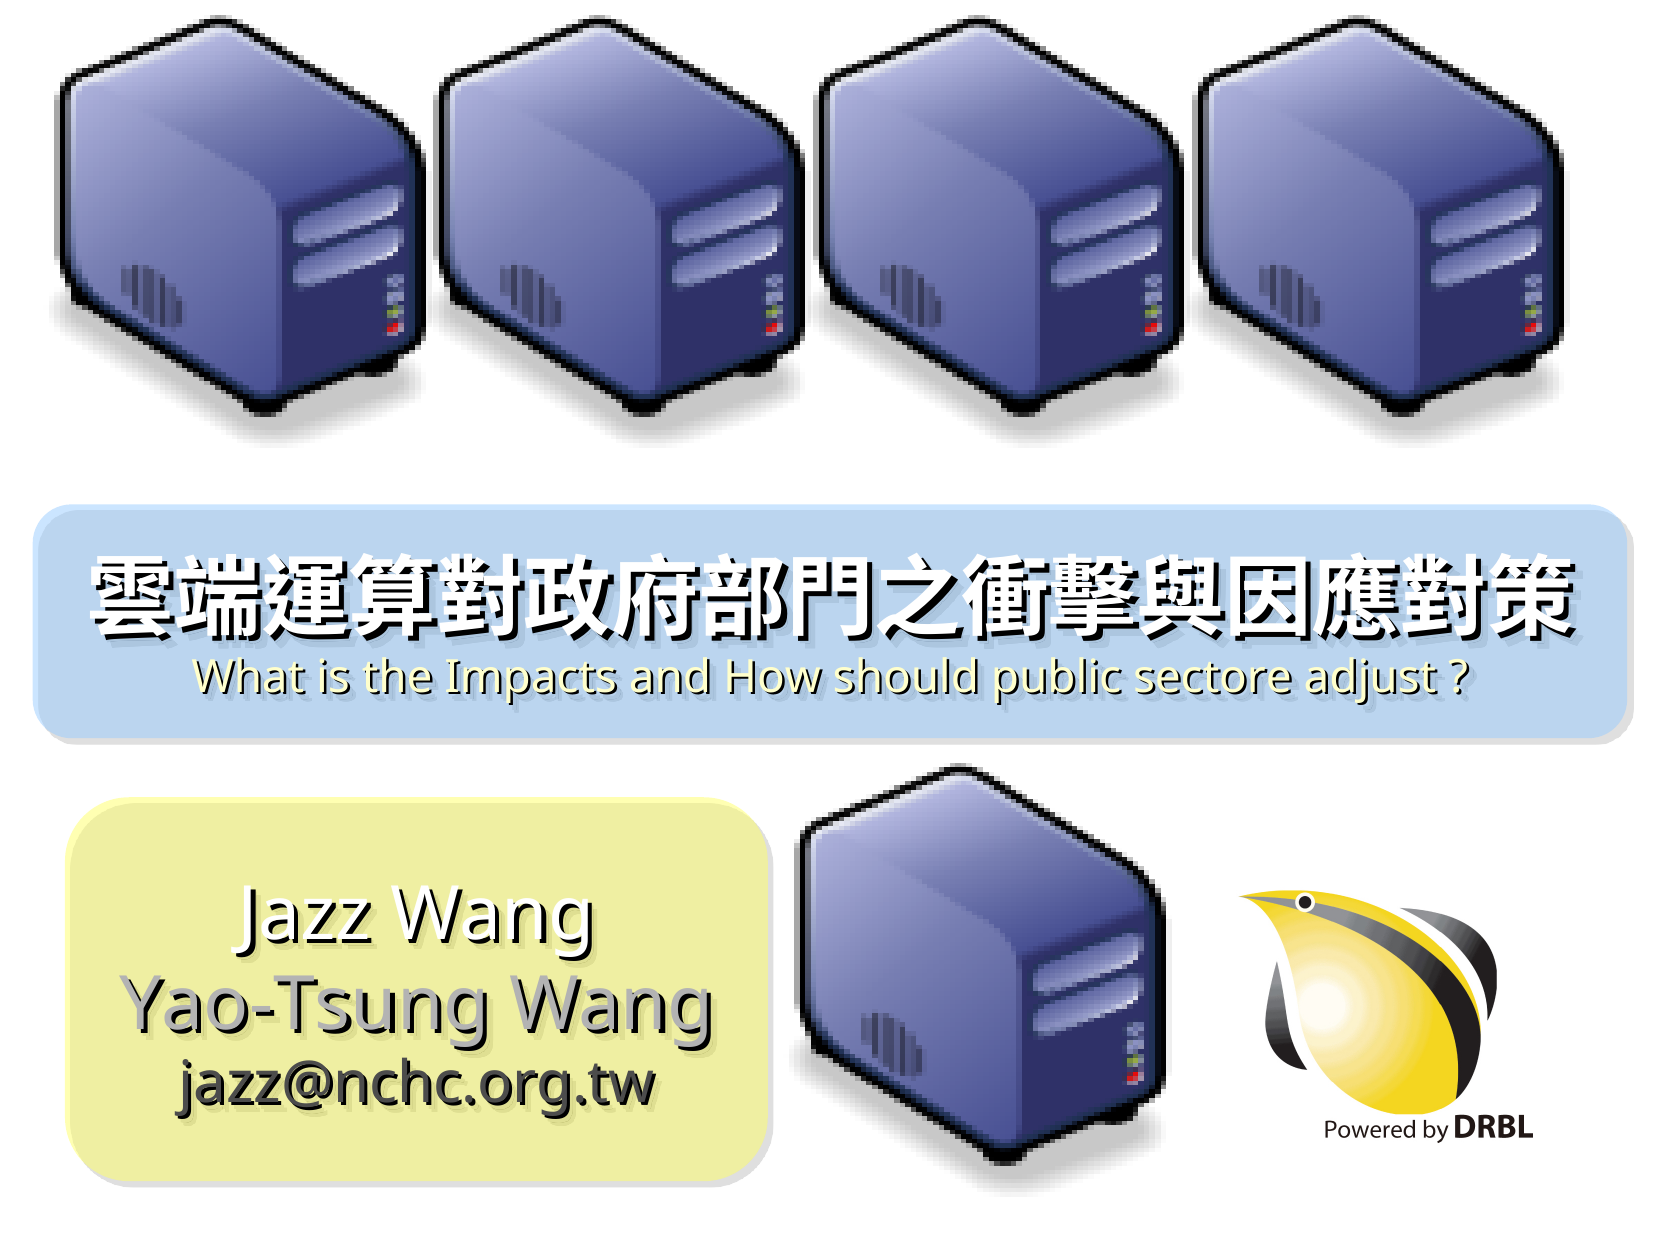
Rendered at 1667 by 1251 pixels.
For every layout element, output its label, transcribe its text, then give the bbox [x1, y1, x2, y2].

picture [27, 2, 1609, 502]
picture [1224, 874, 1548, 1152]
picture [767, 750, 1211, 1251]
text_box 雲端運算對政府部門之衝擊與因應對策 What is the Impacts and How should public sectore adjust ? [32, 504, 1628, 739]
text_box Jazz Wang Yao-Tsung Wang jazz@nchc.org.tw [64, 797, 768, 1182]
